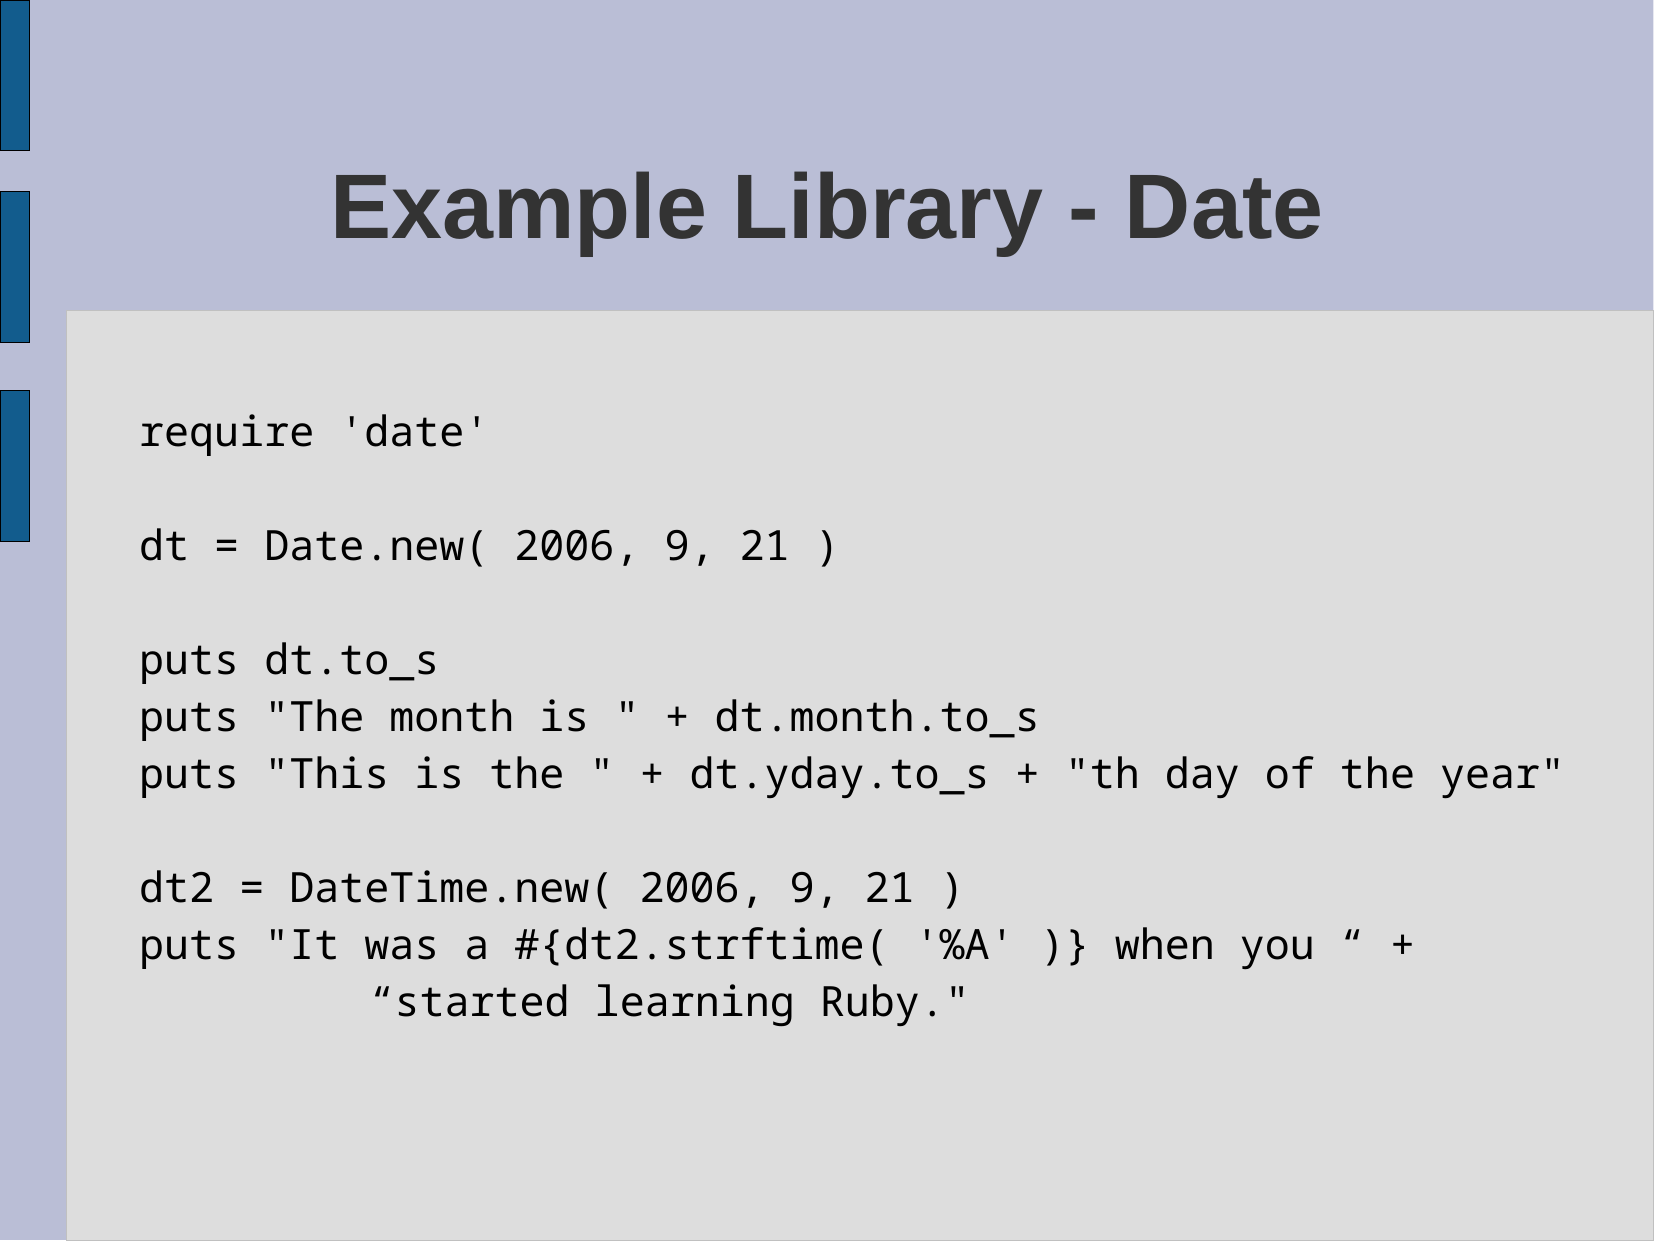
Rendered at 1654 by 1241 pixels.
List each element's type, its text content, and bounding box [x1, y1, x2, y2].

list require 'date' dt = Date.new( 2006, 9, 21 ) puts dt.to_s puts "The month is " + dt.month.to_s puts "This is the " + dt.yday.to_s + "th day of the year" dt2 = DateTime.new( 2006, 9, 21 ) puts "It was a #{dt2.strftime( '%A' )} when you “ + “started learning Ruby." [121, 344, 1619, 1127]
title Example Library - Date [121, 102, 1534, 311]
